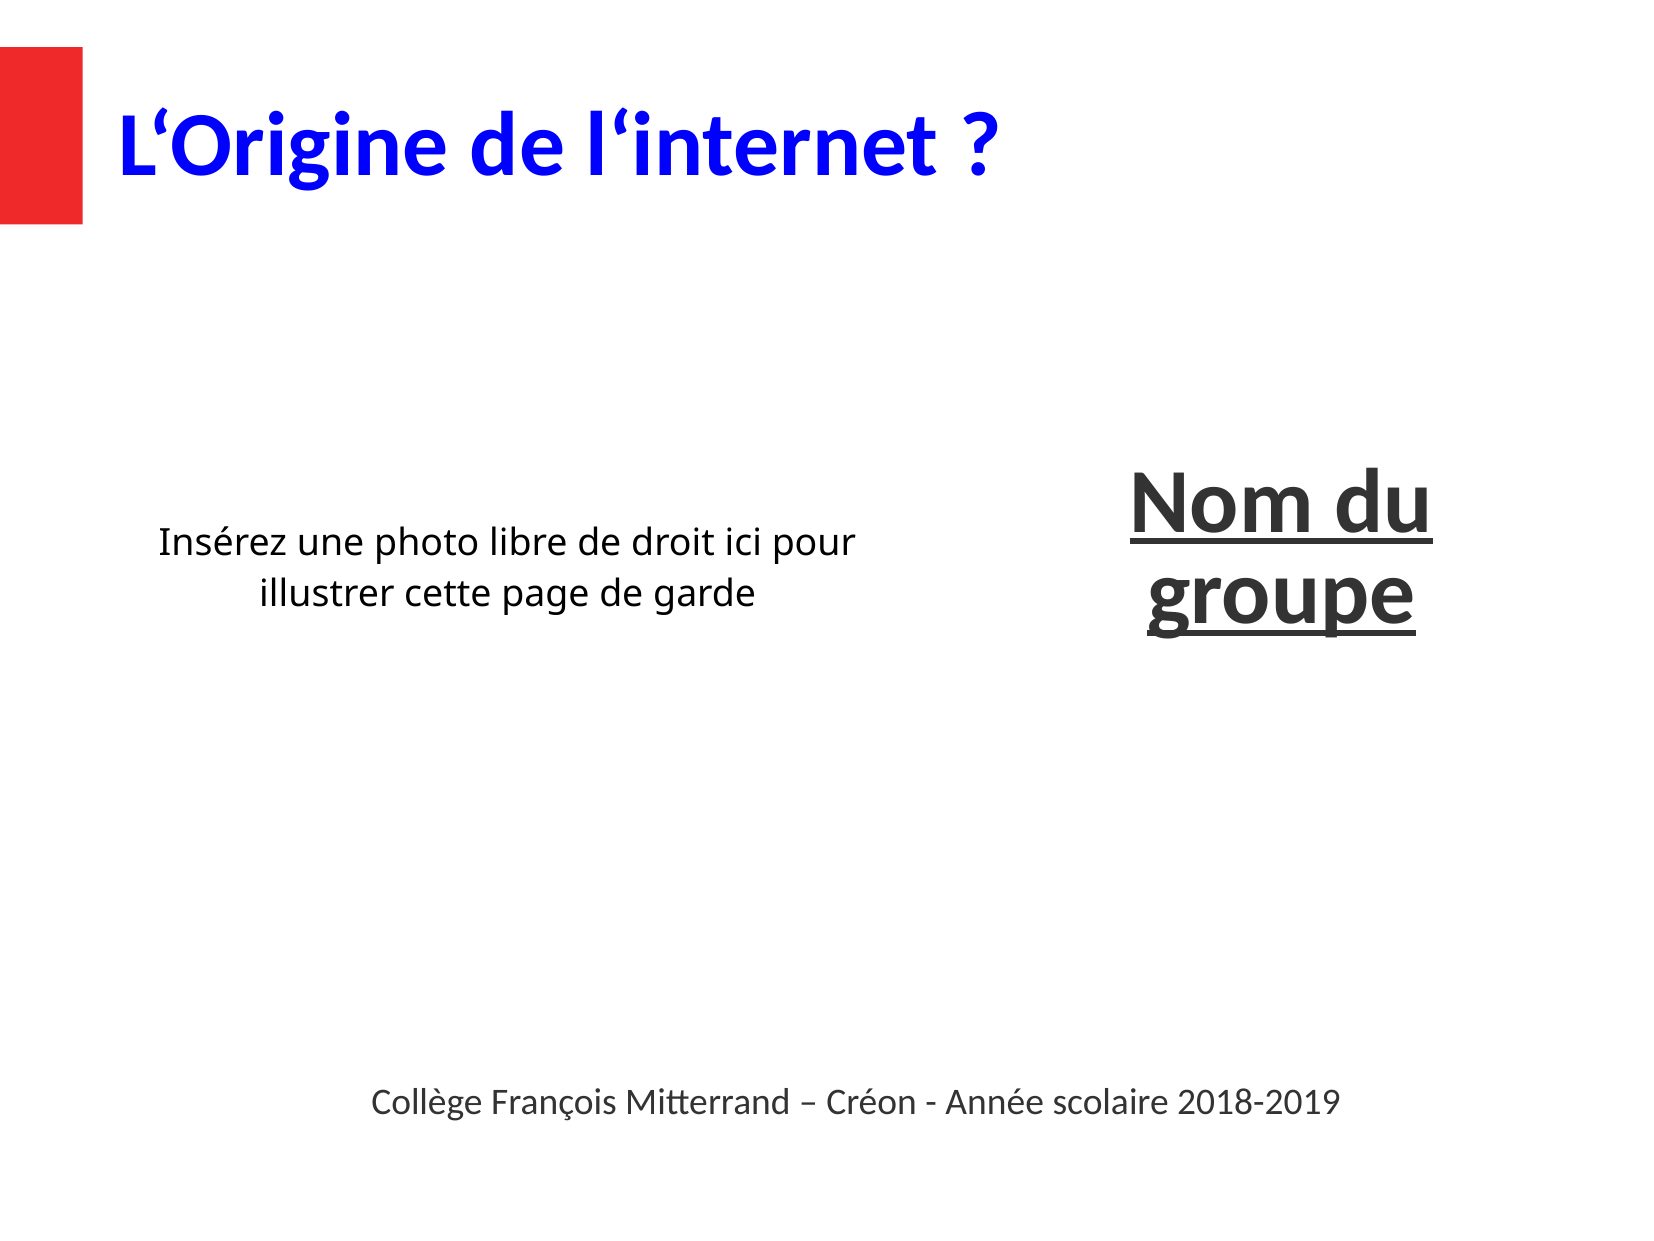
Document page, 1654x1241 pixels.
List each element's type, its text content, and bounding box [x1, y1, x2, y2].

list Nom du groupe [933, 295, 1560, 815]
list Collège François Mitterrand – Créon - Année scolaire 2018-2019 [118, 1086, 1524, 1193]
title L‘Origine de l‘internet ? [118, 49, 1571, 257]
text_box Insérez une photo libre de droit ici pour illustrer cette page de garde [141, 318, 875, 815]
